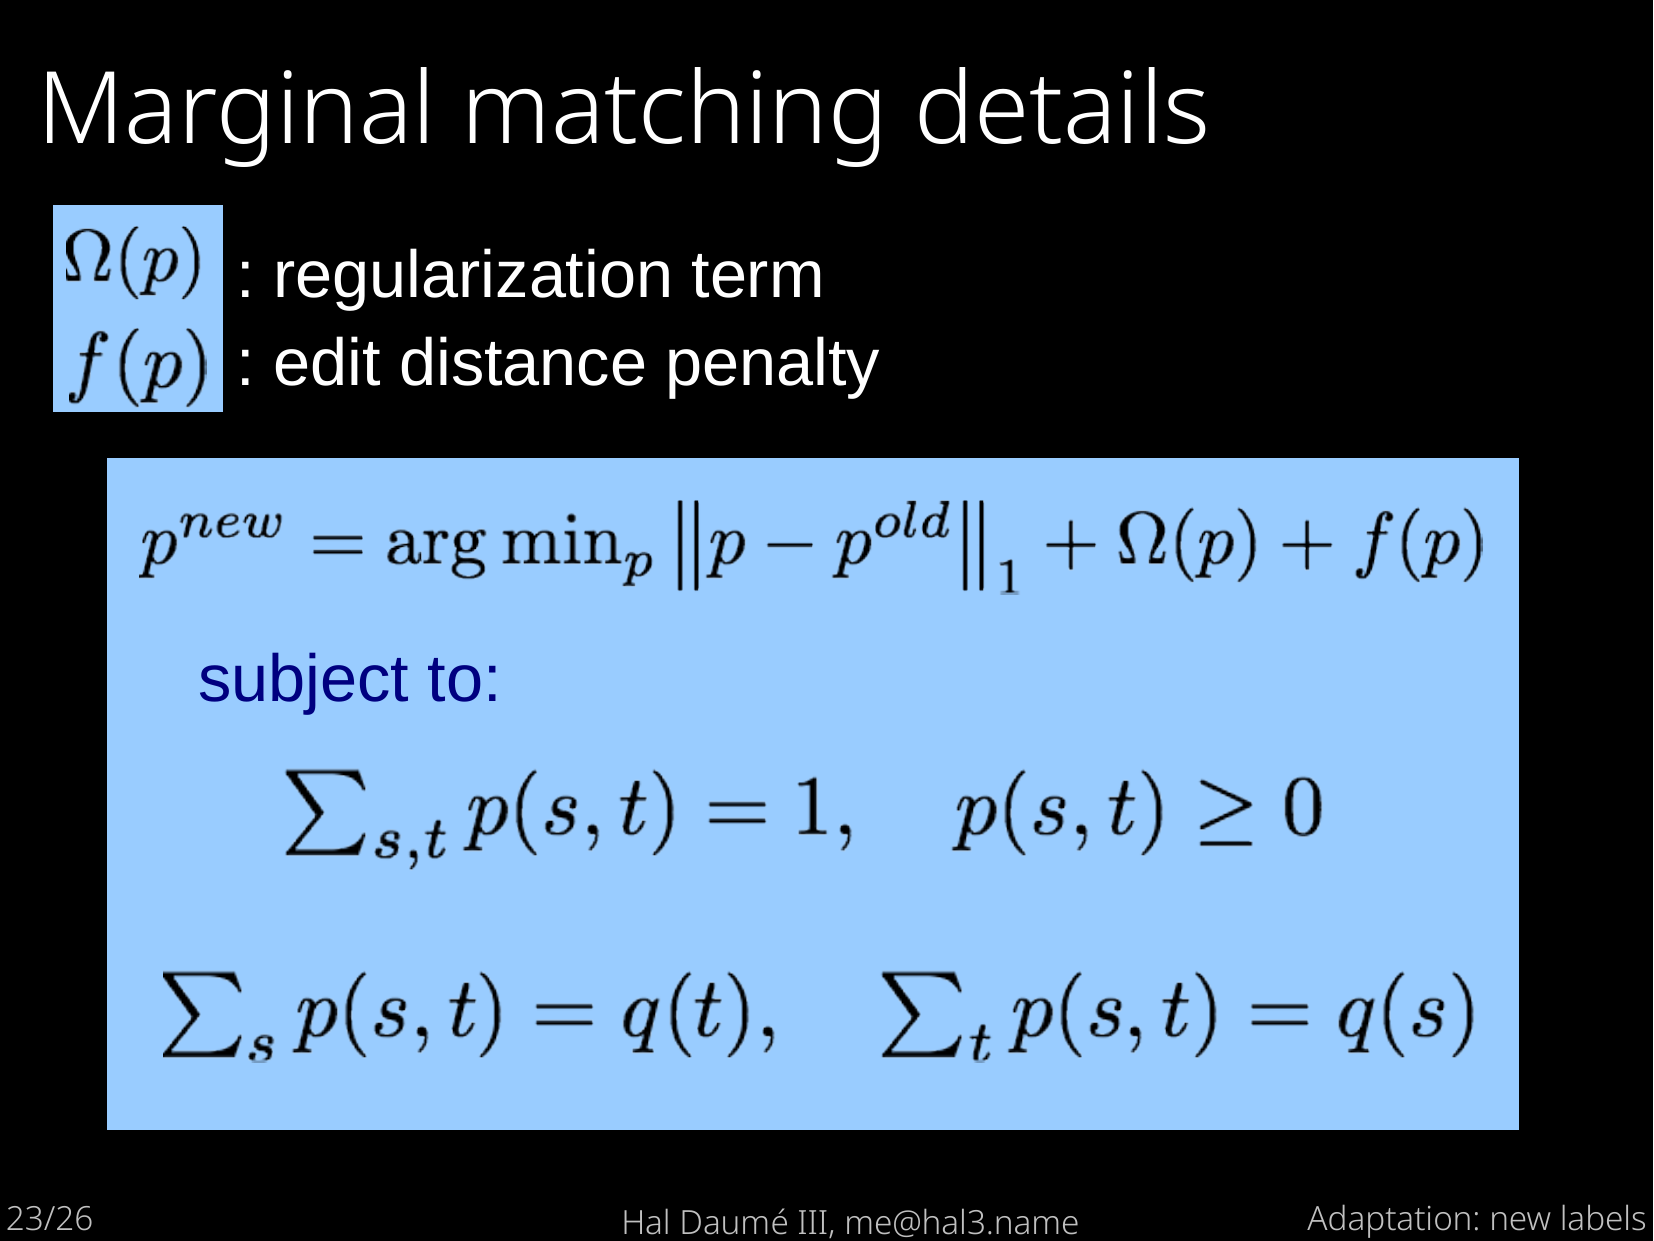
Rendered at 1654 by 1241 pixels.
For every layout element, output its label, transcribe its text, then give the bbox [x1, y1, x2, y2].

title Marginal matching details [37, 37, 1613, 173]
picture [139, 499, 1483, 595]
text_box subject to: [198, 627, 1366, 753]
picture [163, 767, 1477, 1063]
text_box : regularization term : edit distance penalty [51, 222, 1653, 417]
text_box [52, 204, 224, 222]
picture [69, 327, 207, 410]
picture [66, 225, 203, 302]
text_box [106, 457, 1520, 1131]
